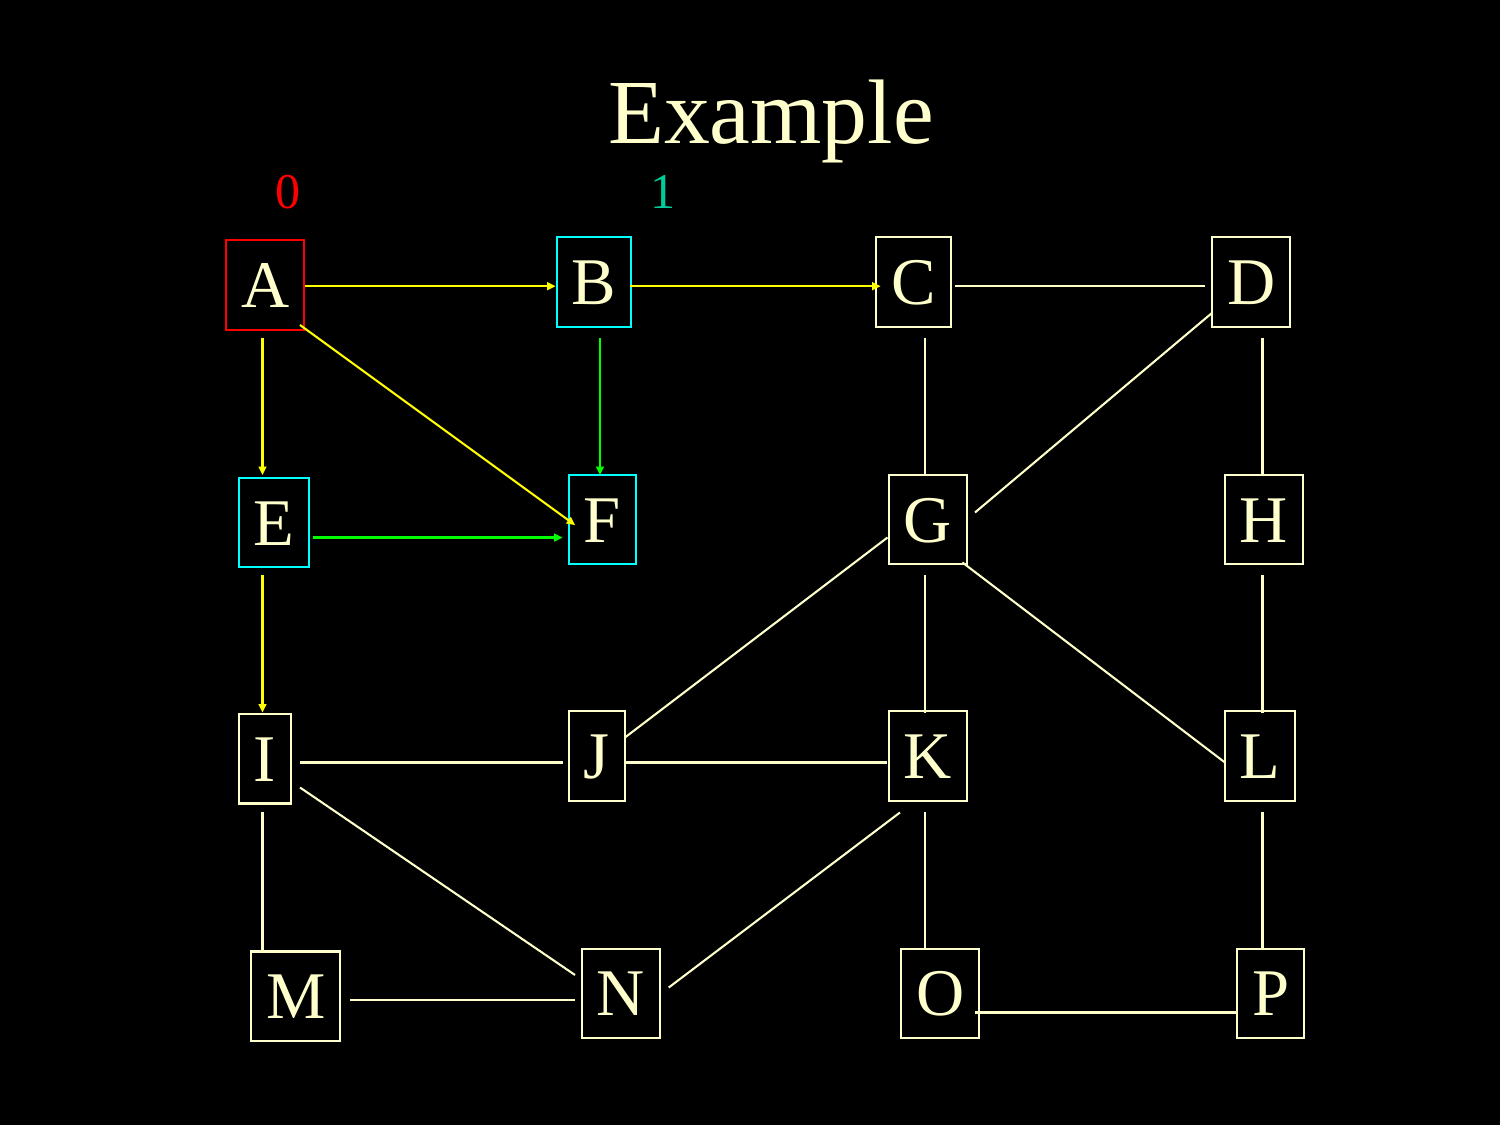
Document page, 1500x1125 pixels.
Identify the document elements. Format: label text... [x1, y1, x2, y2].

text_box O [901, 948, 980, 1039]
text_box L [1224, 711, 1296, 801]
text_box 1 [635, 156, 690, 228]
text_box B [556, 237, 632, 327]
text_box G [888, 474, 967, 565]
text_box D [1212, 237, 1291, 327]
text_box J [569, 711, 625, 801]
title Example [42, 37, 1500, 188]
text_box C [876, 237, 951, 327]
text_box F [569, 474, 636, 565]
text_box P [1237, 948, 1305, 1039]
text_box M [251, 951, 341, 1042]
text_box H [1224, 474, 1303, 565]
text_box I [238, 713, 291, 804]
text_box N [581, 948, 660, 1039]
text_box 0 [260, 156, 315, 228]
text_box K [888, 711, 967, 801]
text_box A [226, 240, 305, 330]
text_box E [238, 477, 310, 568]
